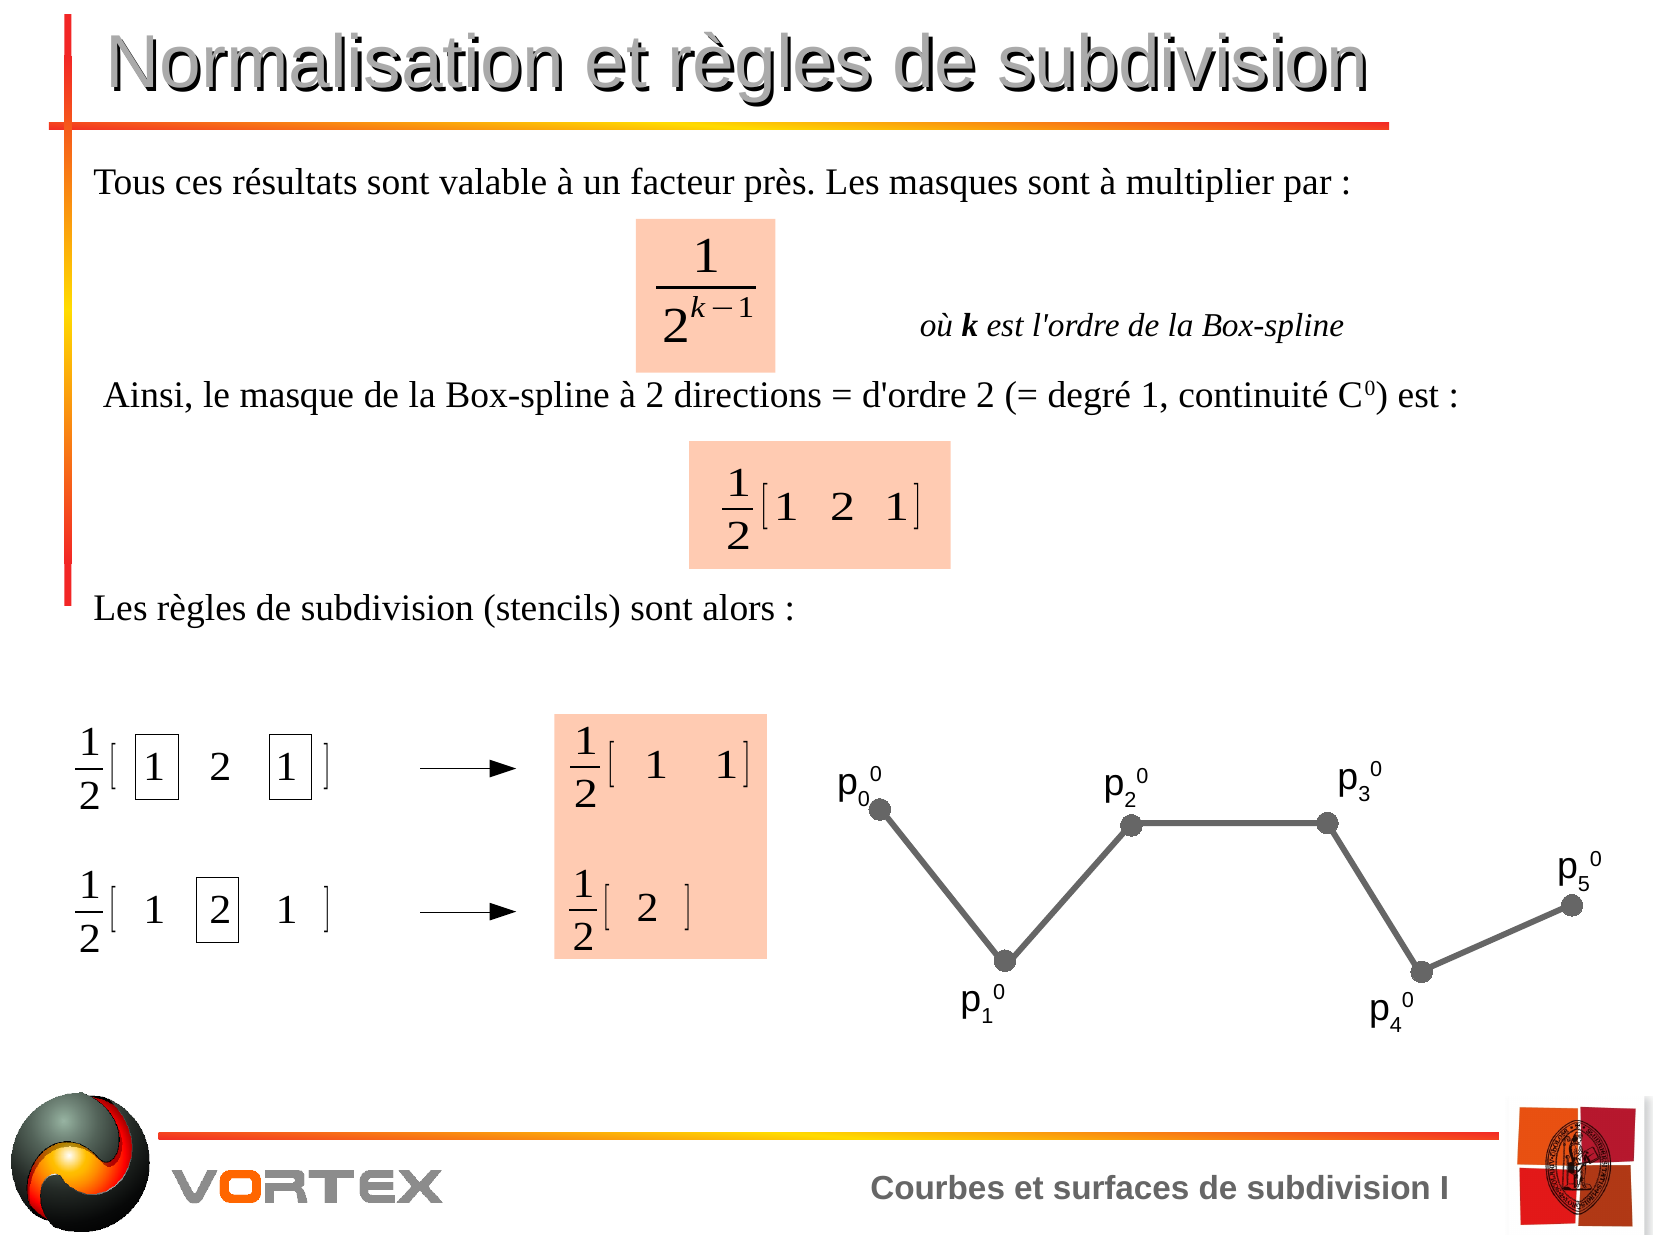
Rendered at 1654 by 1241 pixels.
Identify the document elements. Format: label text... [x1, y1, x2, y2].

text_box p20 [1088, 754, 1216, 872]
list Tous ces résultats sont valable à un facteur près. Les masques sont à multiplier par : où k est l'ordre de la Box-spline Ainsi, le masque de la Box-spline à 2 directions = d'ordre 2 (= degré 1, continuité C0) est : Les règles de subdivision (stencils) sont alors : [75, 160, 1619, 1103]
text_box [994, 949, 1016, 970]
text_box p40 [1354, 979, 1482, 1097]
chart [560, 861, 698, 959]
chart [647, 227, 767, 355]
text_box [1410, 961, 1433, 979]
picture [11, 1092, 443, 1232]
text_box p00 [822, 752, 950, 871]
picture [1505, 1096, 1653, 1235]
title Normalisation et règles de subdivision [82, 4, 1392, 120]
text_box p50 [1542, 837, 1617, 1001]
text_box [1316, 813, 1322, 833]
chart [559, 718, 758, 816]
text_box p10 [945, 970, 1073, 1088]
chart [66, 719, 337, 818]
text_box [868, 798, 891, 821]
chart [711, 459, 929, 558]
text_box p30 [1322, 747, 1450, 866]
chart [66, 862, 337, 961]
